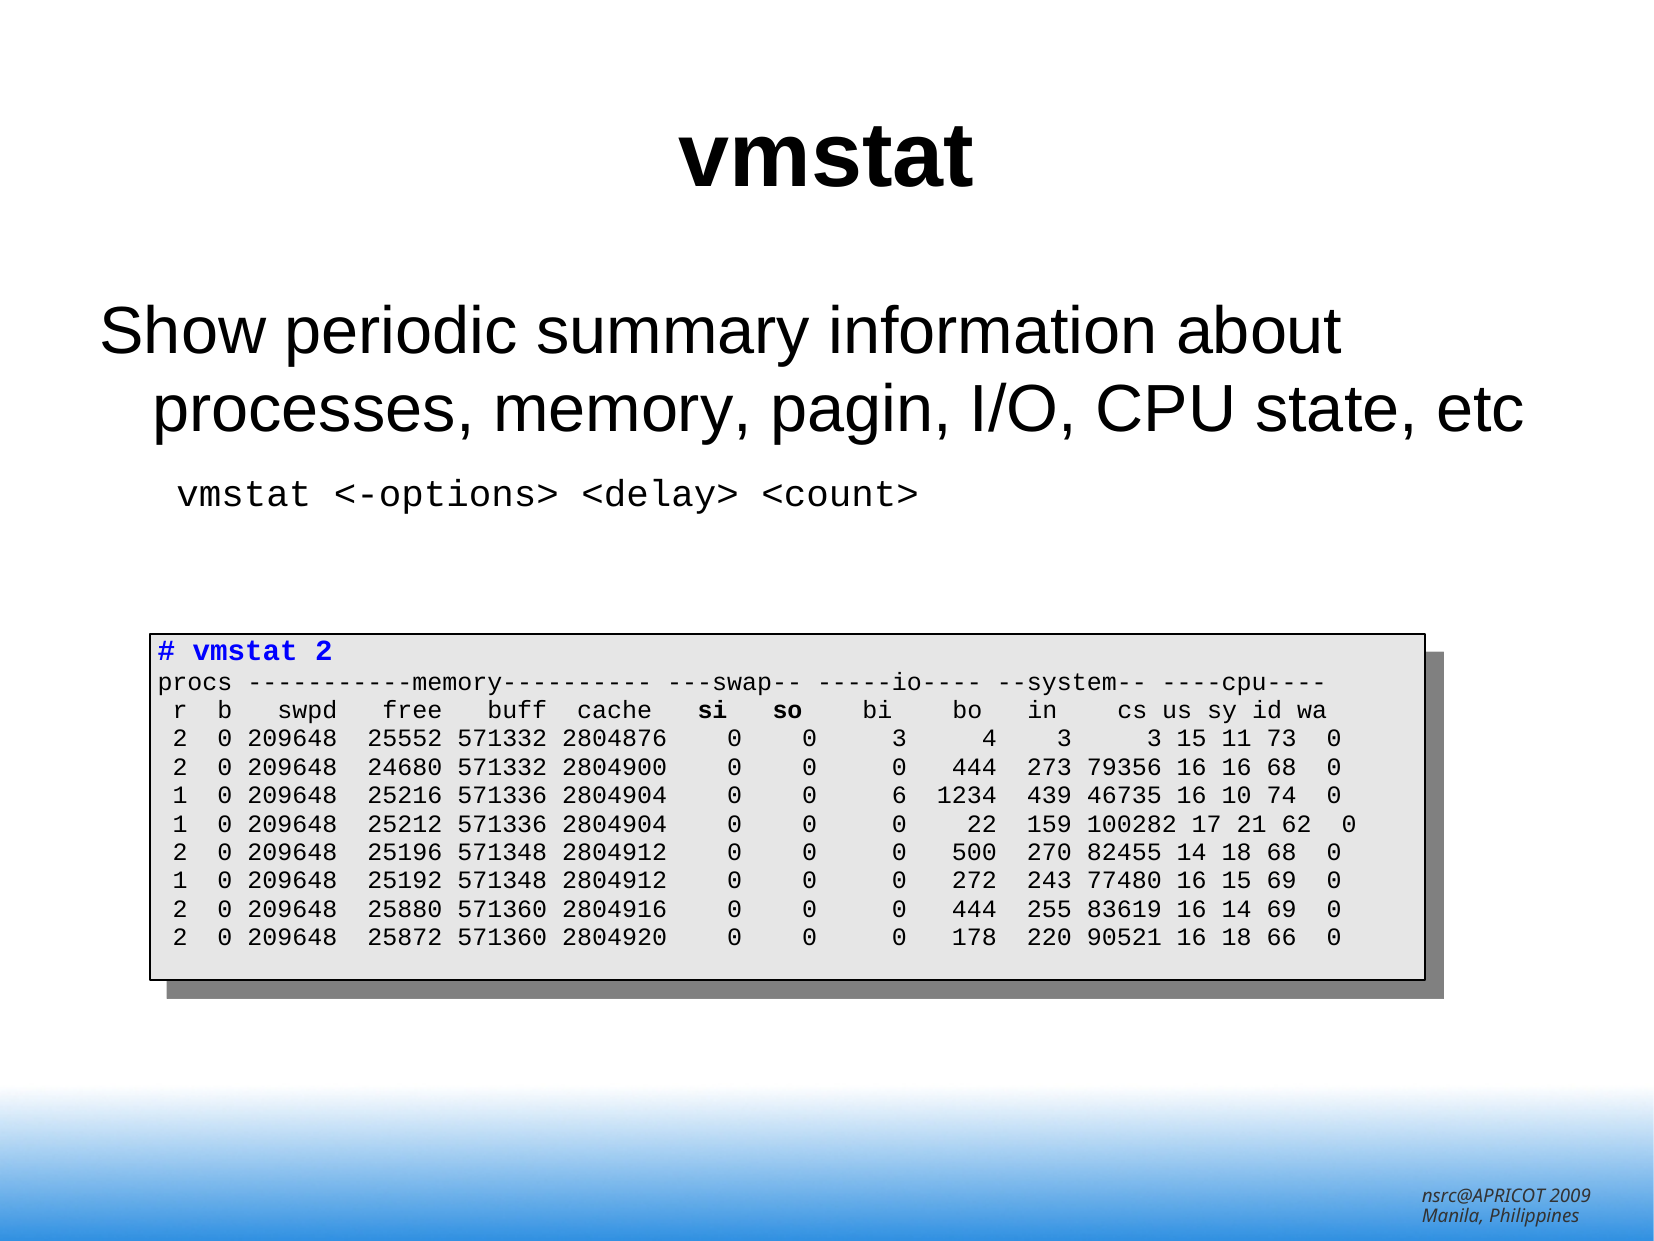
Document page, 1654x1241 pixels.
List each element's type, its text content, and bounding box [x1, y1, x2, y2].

text_box # vmstat 2 procs -----------memory---------- ---swap-- -----io---- --system-- ----cpu---- r b swpd free buff cache si so bi bo in cs us sy id wa 2 0 209648 25552 571332 2804876 0 0 3 4 3 3 15 11 73 0 2 0 209648 24680 571332 2804900 0 0 0 444 273 79356 16 16 68 0 1 0 209648 25216 571336 2804904 0 0 6 1234 439 46735 16 10 74 0 1 0 209648 25212 571336 2804904 0 0 0 22 159 100282 17 21 62 0 2 0 209648 25196 571348 2804912 0 0 0 500 270 82455 14 18 68 0 1 0 209648 25192 571348 2804912 0 0 0 272 243 77480 16 15 69 0 2 0 209648 25880 571360 2804916 0 0 0 444 255 83619 16 14 69 0 2 0 209648 25872 571360 2804920 0 0 0 178 220 90521 16 18 66 0 [150, 634, 1426, 980]
title vmstat [82, 49, 1571, 257]
list Show periodic summary information about processes, memory, pagin, I/O, CPU state, etc vmstat <-options> <delay> <count> [82, 290, 1571, 612]
picture [0, 1083, 1654, 1241]
